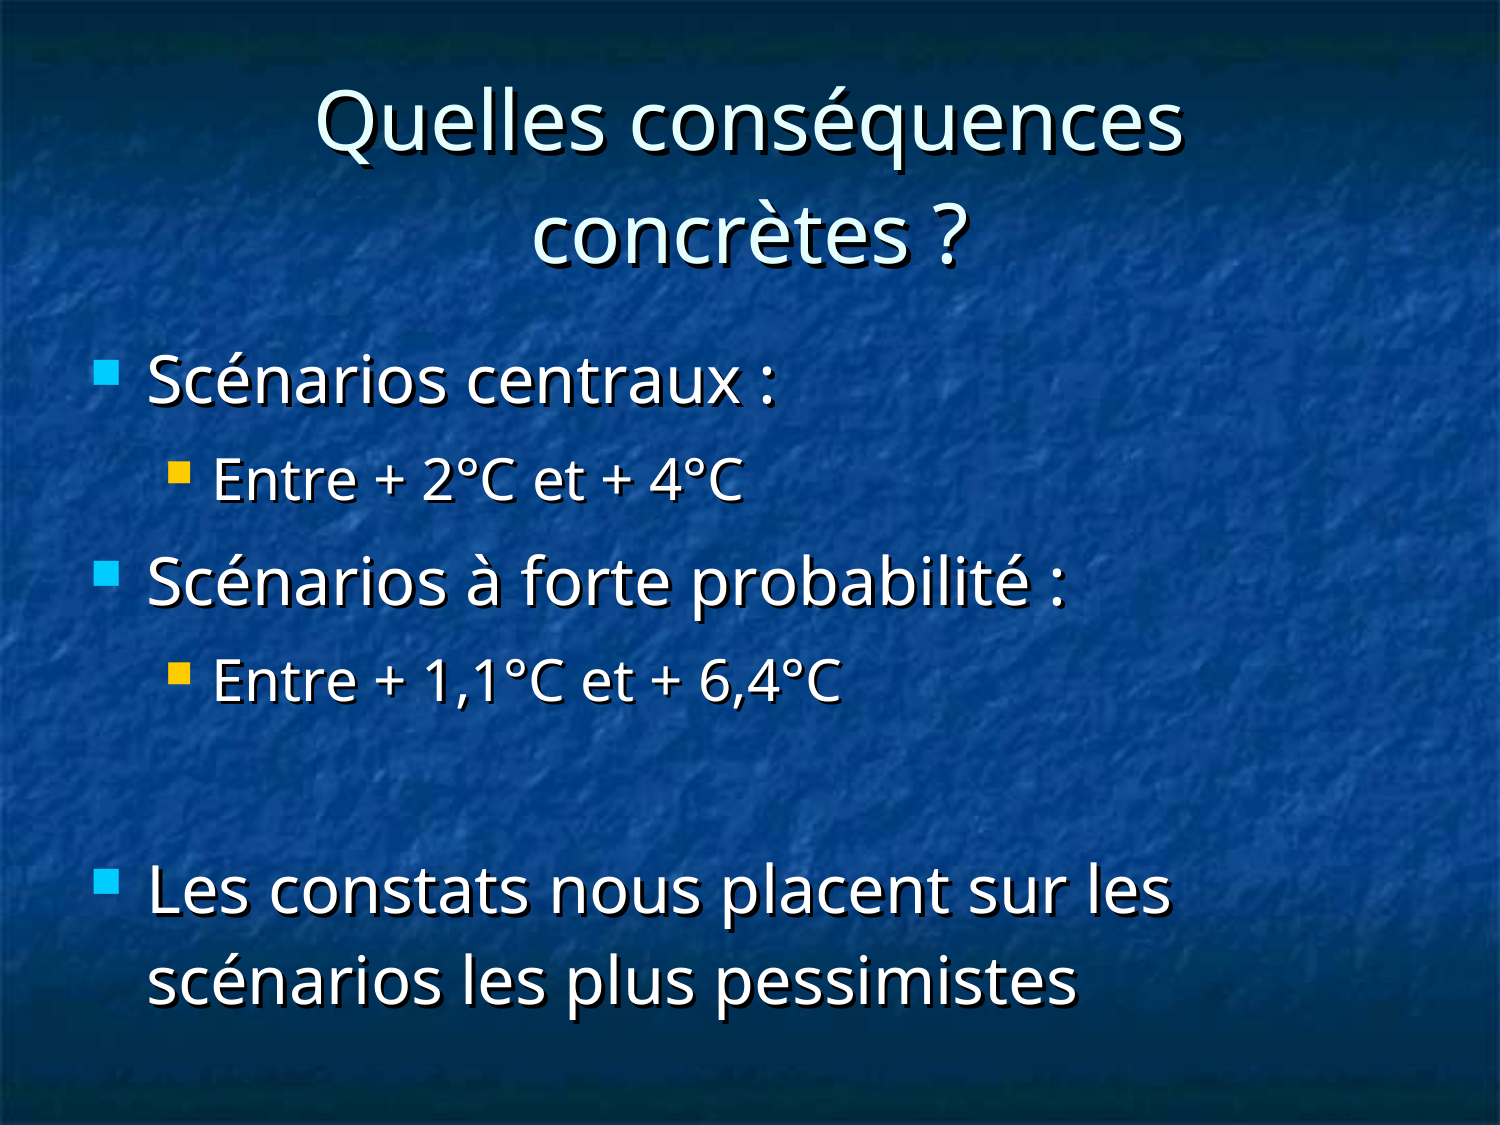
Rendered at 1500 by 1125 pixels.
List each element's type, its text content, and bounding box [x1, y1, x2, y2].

list Scénarios centraux : Entre + 2°C et + 4°C Scénarios à forte probabilité : Entre + 1,1°C et + 6,4°C Les constats nous placent sur les scénarios les plus pessimistes [75, 324, 1426, 1001]
title Quelles conséquences concrètes ? [75, 62, 1426, 288]
picture [0, 0, 1500, 1125]
